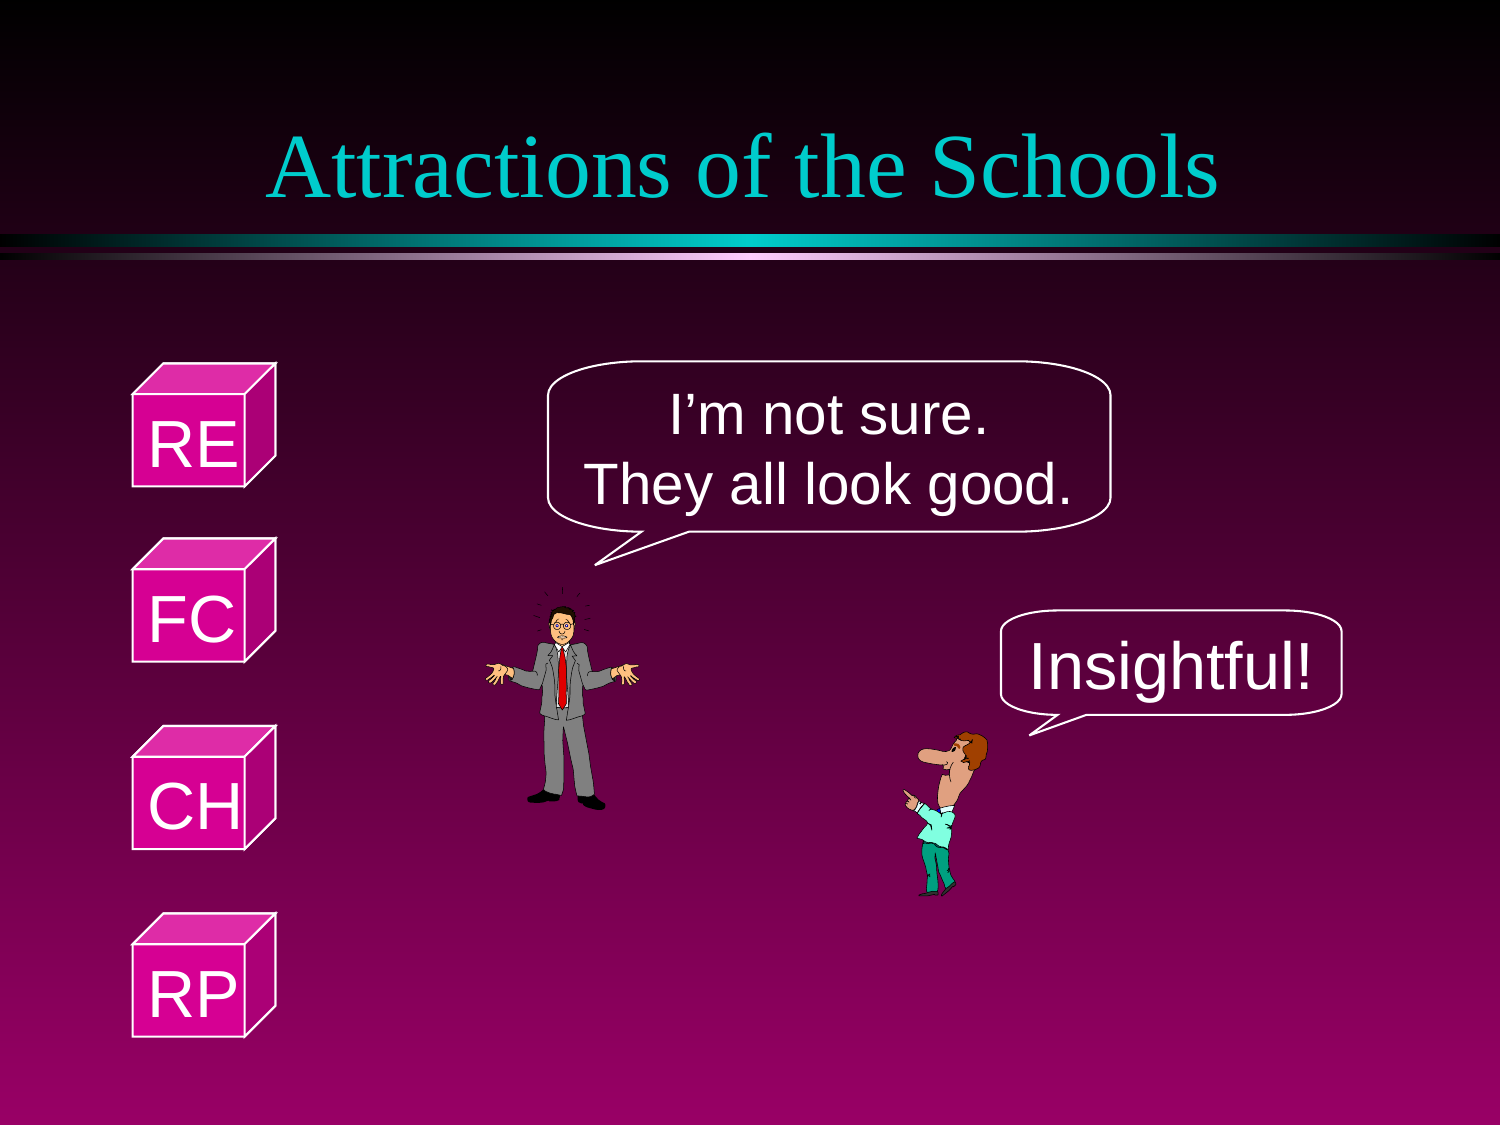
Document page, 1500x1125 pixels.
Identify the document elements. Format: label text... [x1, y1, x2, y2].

text_box CH [132, 757, 244, 850]
text_box Insightful! [1000, 610, 1342, 736]
text_box RE [132, 395, 244, 487]
chart [484, 587, 641, 811]
text_box FC [132, 570, 244, 662]
chart [902, 731, 989, 897]
text_box I’m not sure. They all look good. [548, 361, 1111, 566]
title Attractions of the Schools [99, 37, 1388, 225]
text_box RP [132, 945, 244, 1037]
